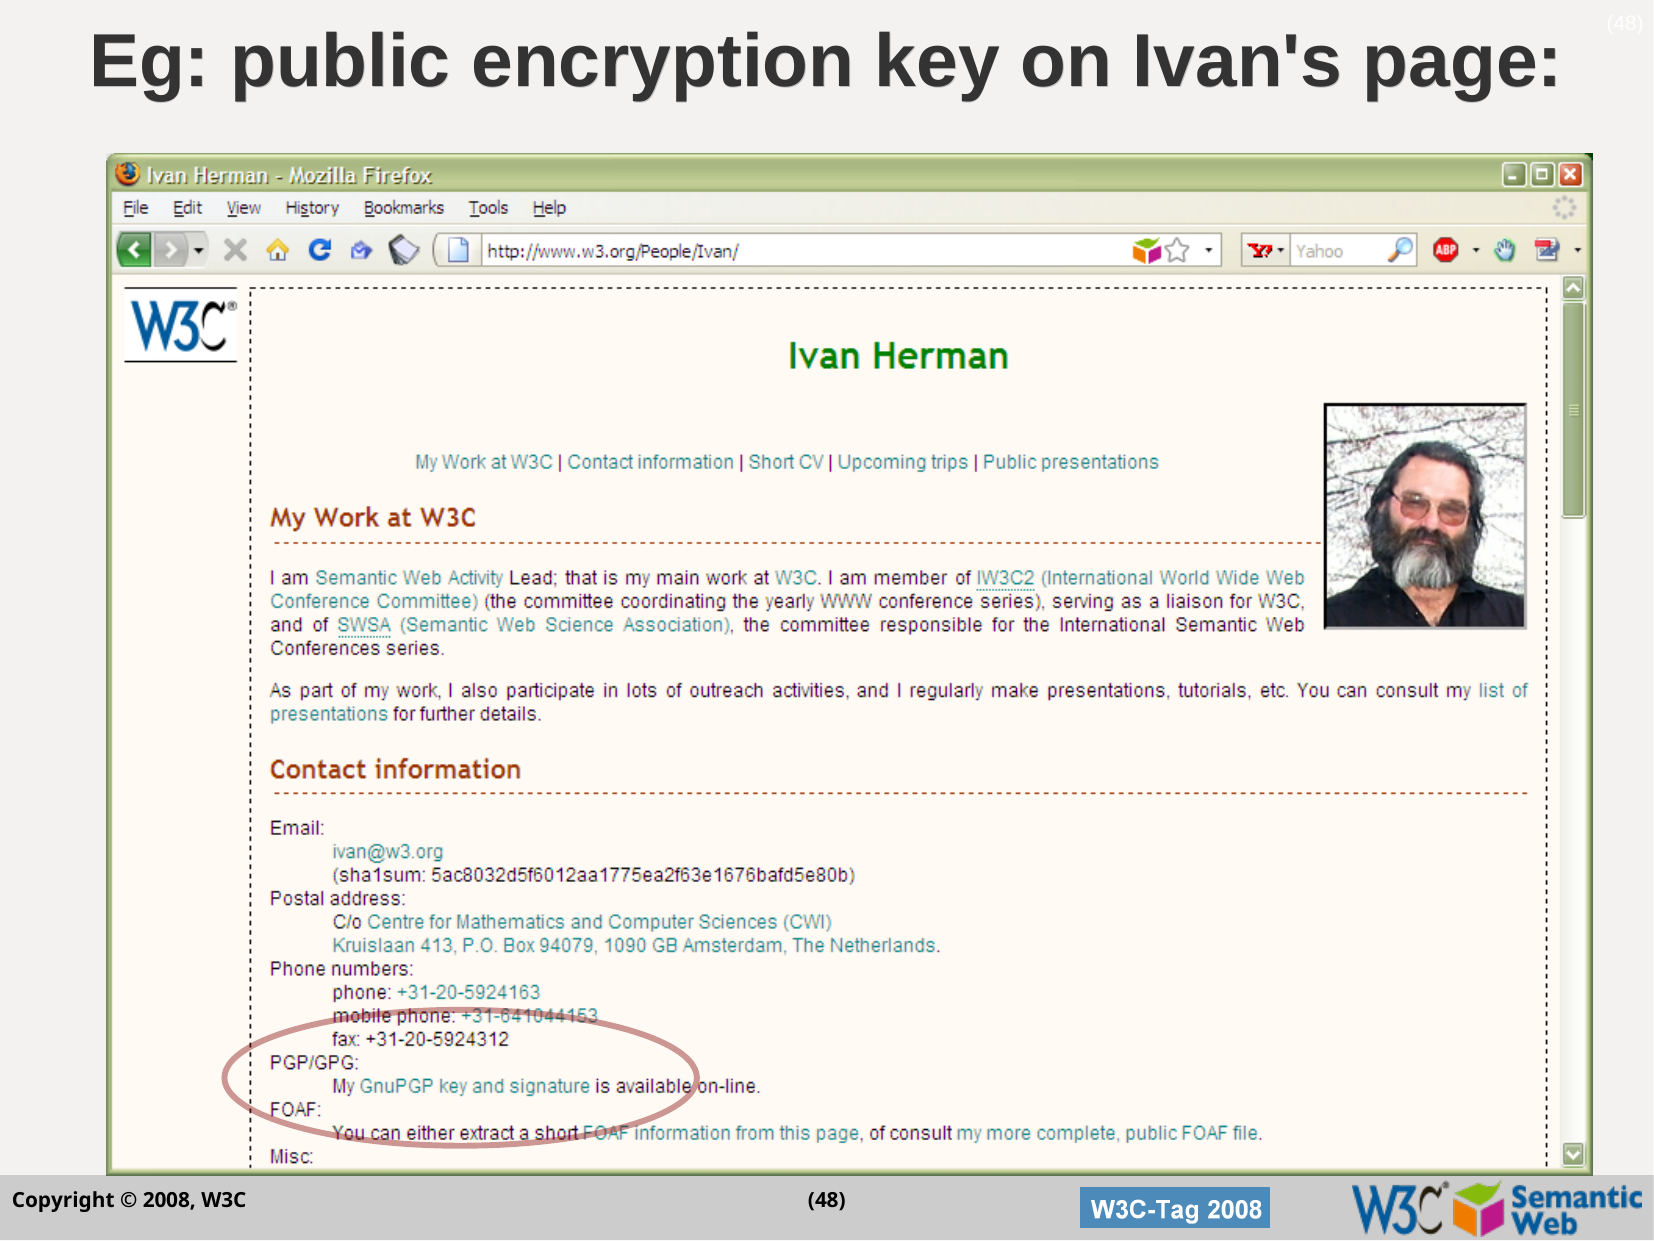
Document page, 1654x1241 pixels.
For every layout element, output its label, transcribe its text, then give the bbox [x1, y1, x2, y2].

picture [106, 153, 1593, 1176]
picture [1352, 1178, 1642, 1237]
picture [1080, 1187, 1270, 1228]
title Eg: public encryption key on Ivan's page: [0, 0, 1654, 119]
